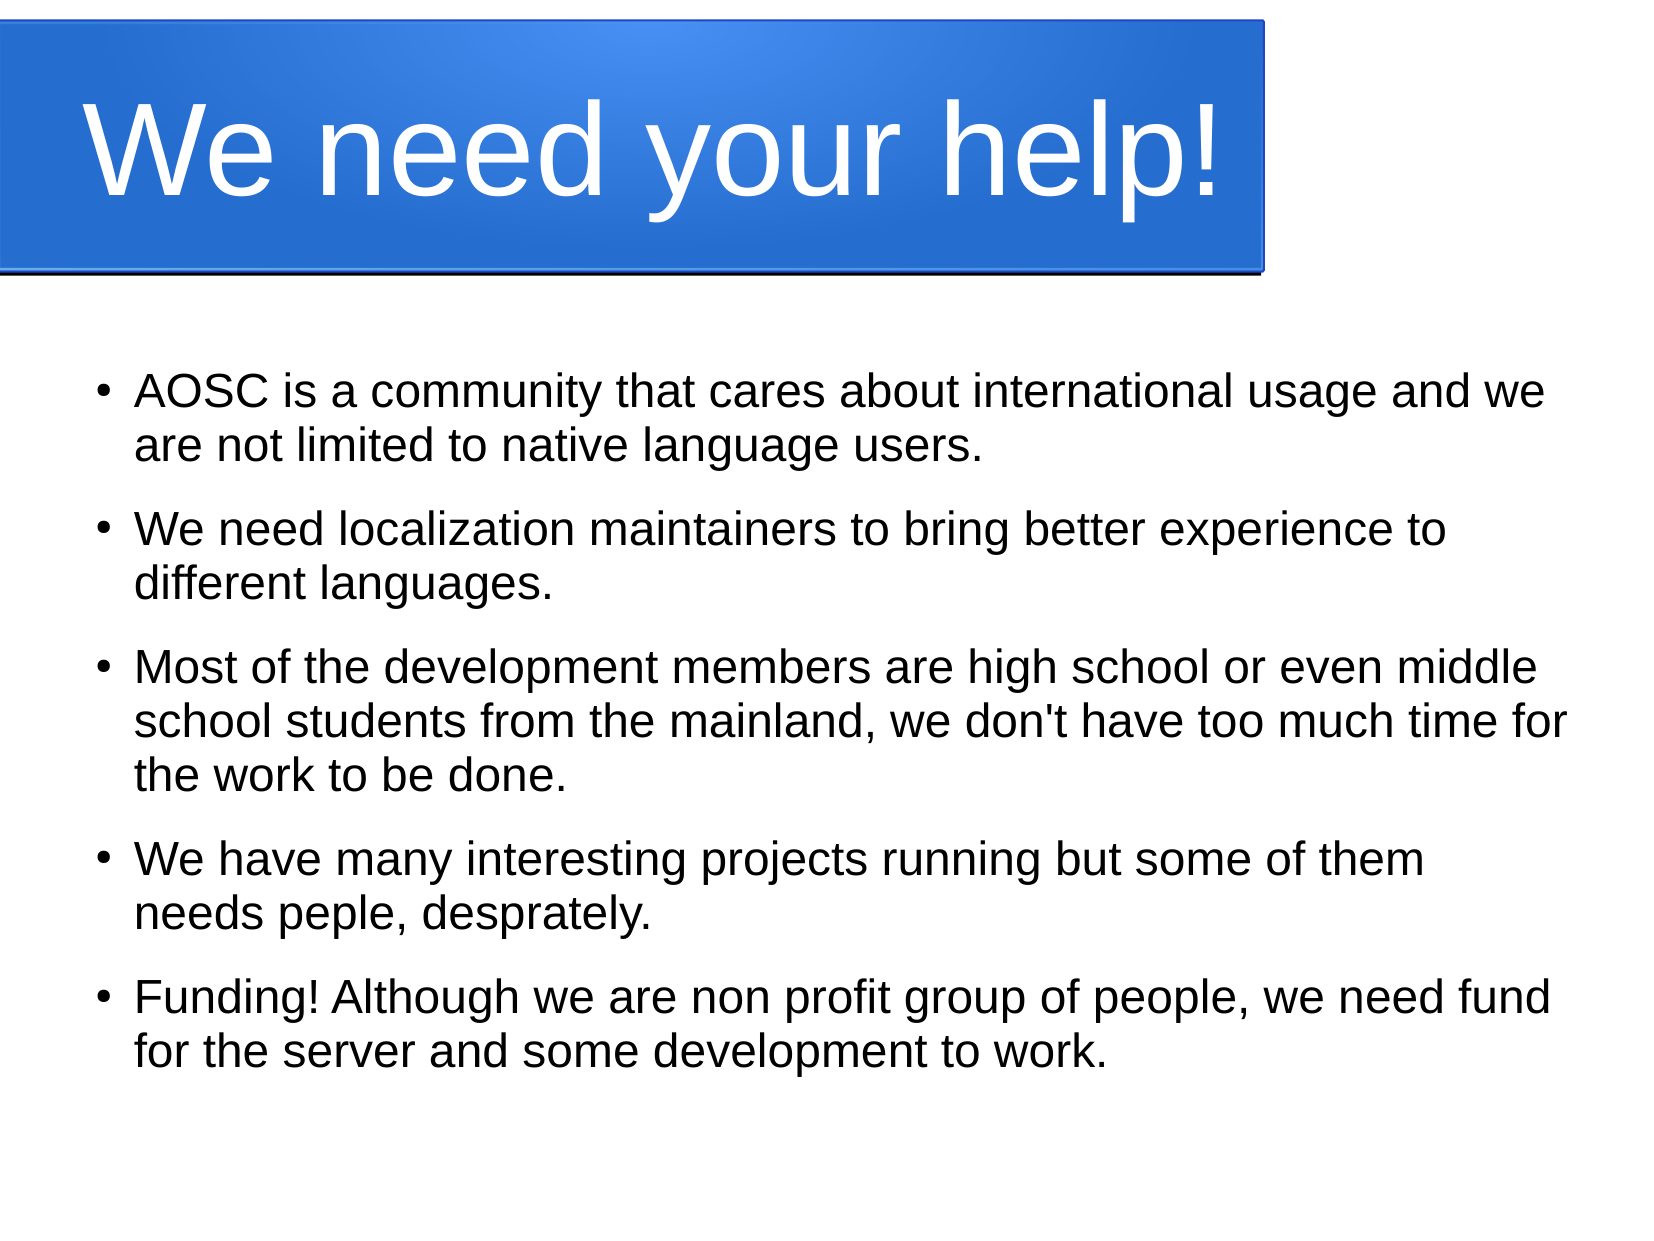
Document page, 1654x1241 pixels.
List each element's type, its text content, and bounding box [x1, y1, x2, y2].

list AOSC is a community that cares about international usage and we are not limited to native language users. We need localization maintainers to bring better experience to different languages. Most of the development members are high school or even middle school students from the mainland, we don't have too much time for the work to be done. We have many interesting projects running but some of them needs peple, desprately. Funding! Although we are non profit group of people, we need fund for the server and some development to work. [82, 364, 1571, 1084]
title We need your help! [82, 47, 1235, 252]
